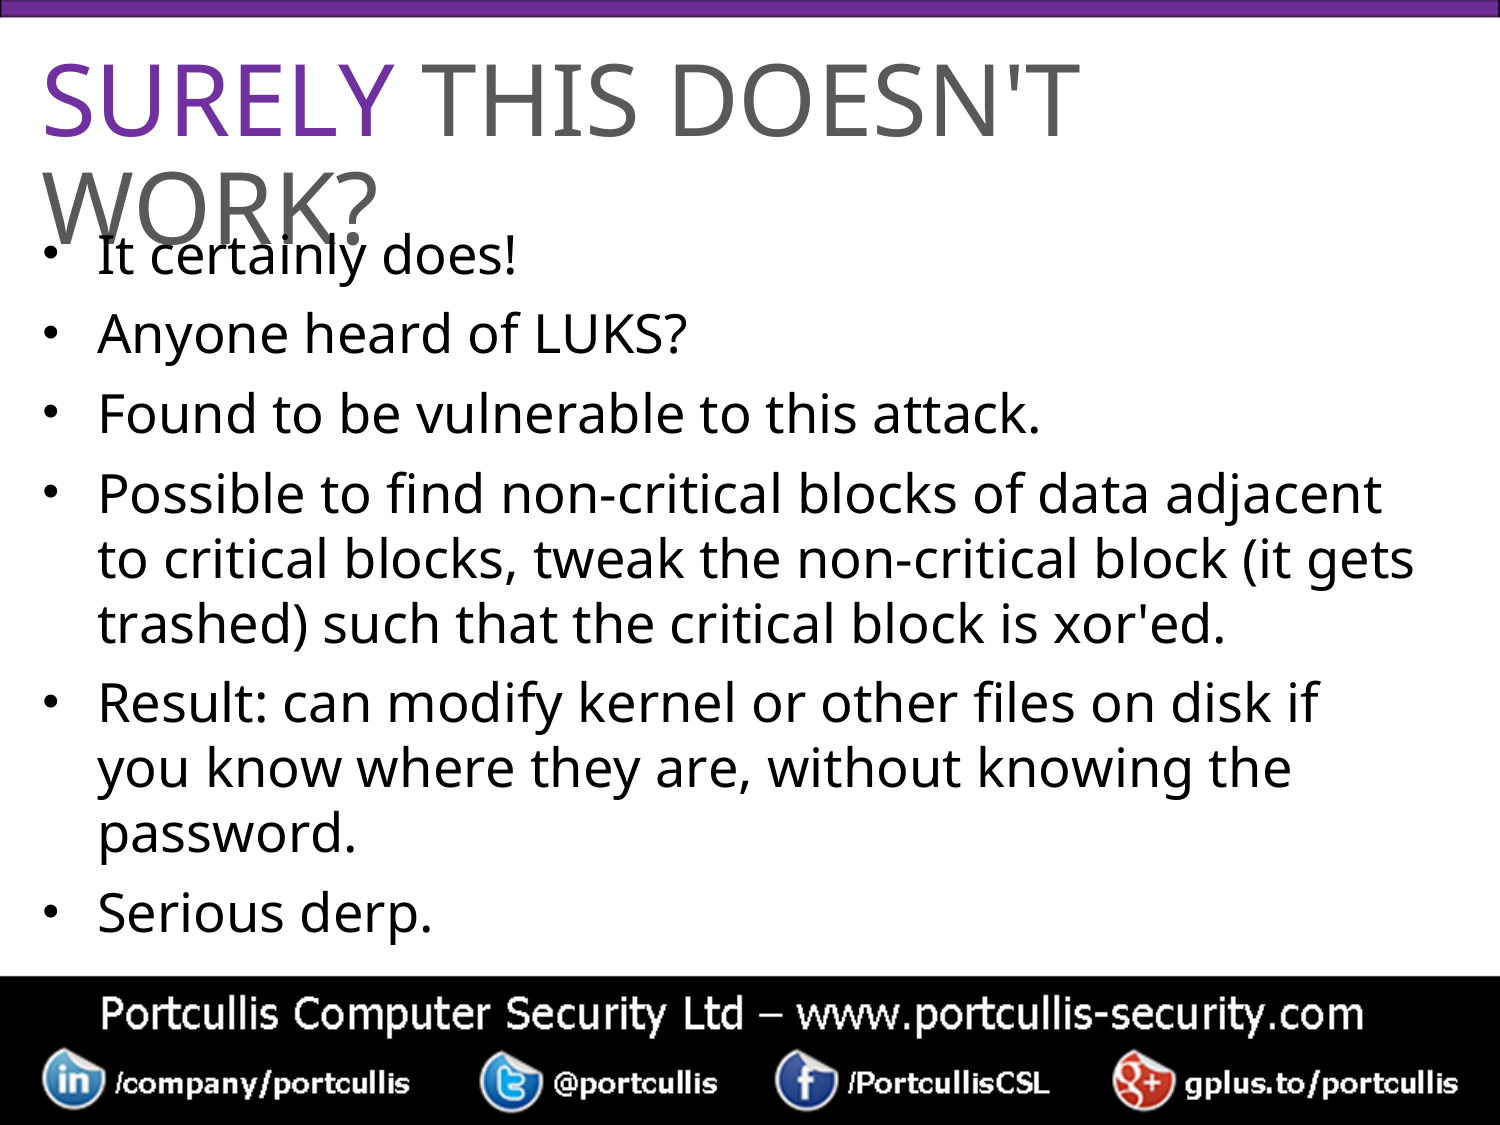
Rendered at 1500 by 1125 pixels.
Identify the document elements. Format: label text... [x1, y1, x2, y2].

picture [0, 0, 1500, 1125]
list It certainly does! Anyone heard of LUKS? Found to be vulnerable to this attack. Possible to find non-critical blocks of data adjacent to critical blocks, tweak the non-critical block (it gets trashed) such that the critical block is xor'ed. Result: can modify kernel or other files on disk if you know where they are, without knowing the password. Serious derp. [41, 219, 1428, 965]
title SURELY THIS DOESN'T WORK? [41, 42, 1434, 202]
